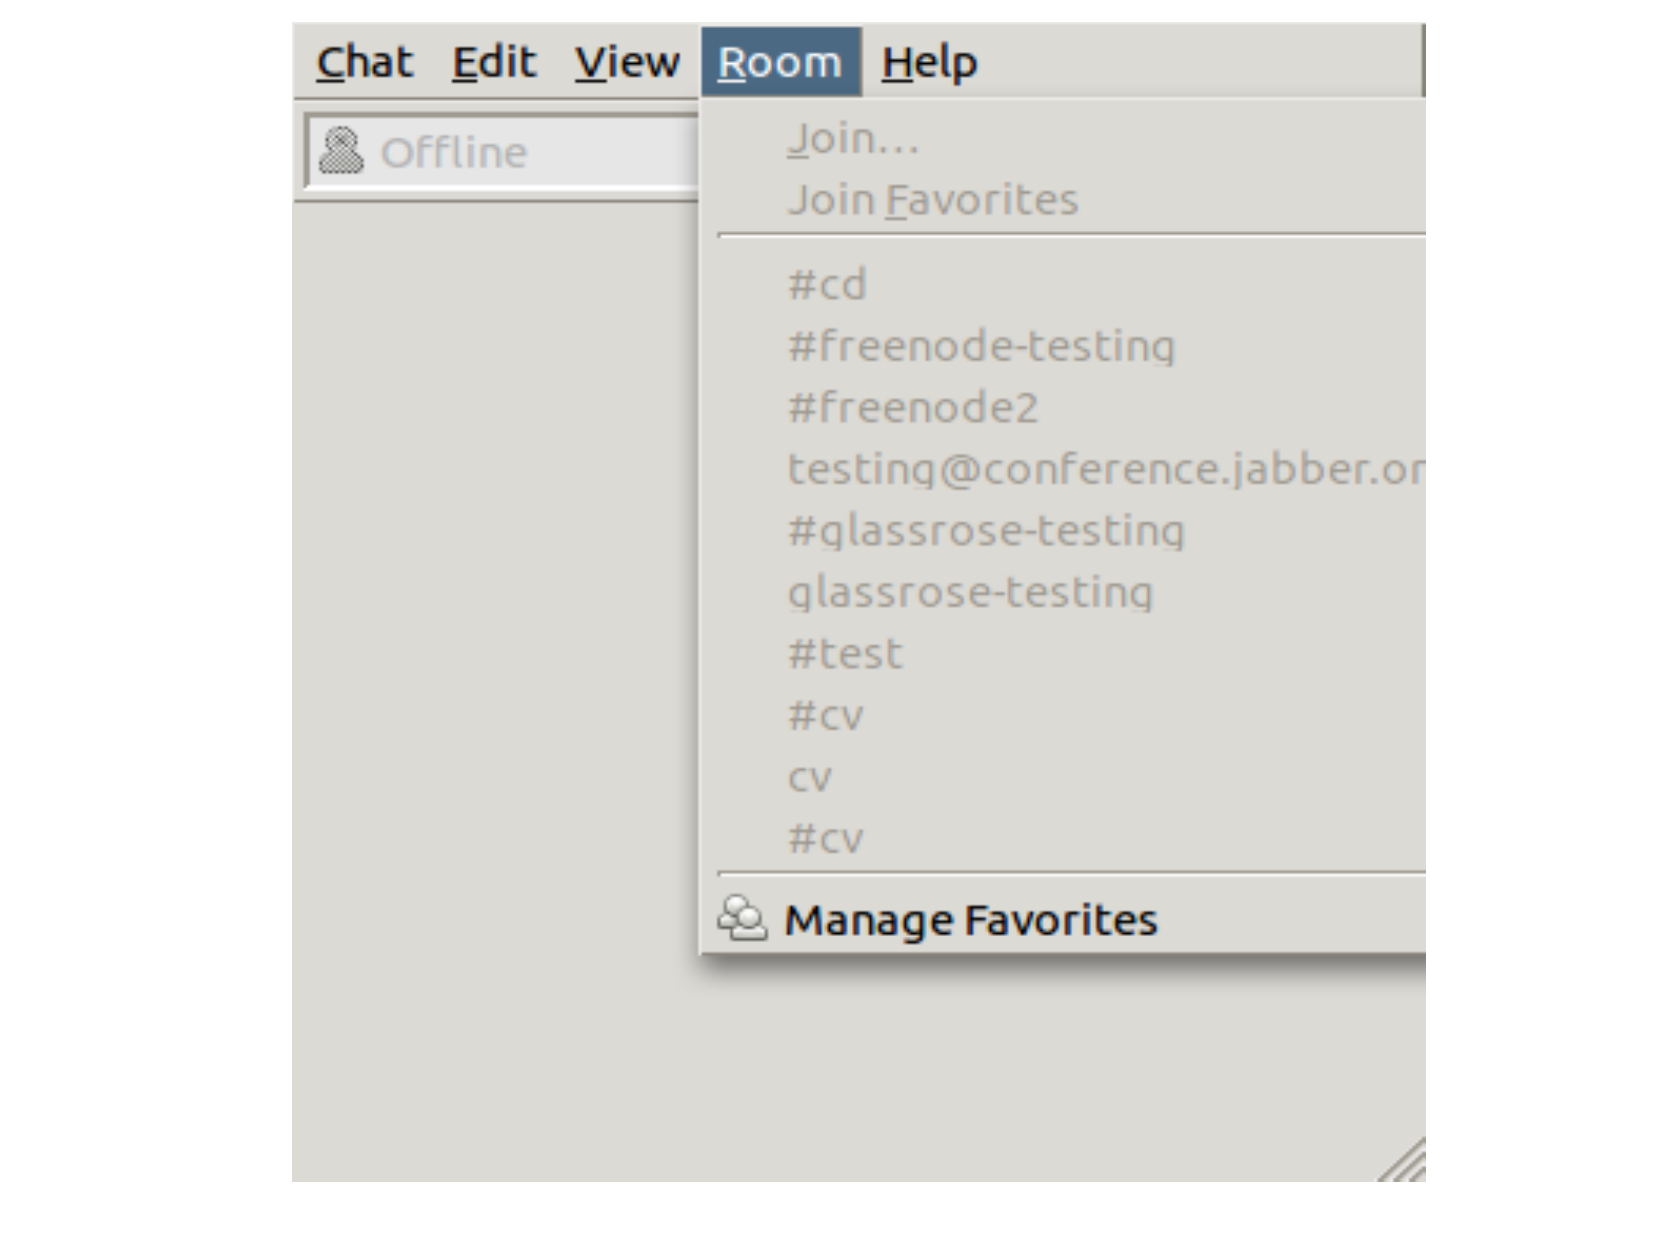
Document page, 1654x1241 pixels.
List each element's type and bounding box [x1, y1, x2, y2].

picture [292, 22, 1426, 1182]
